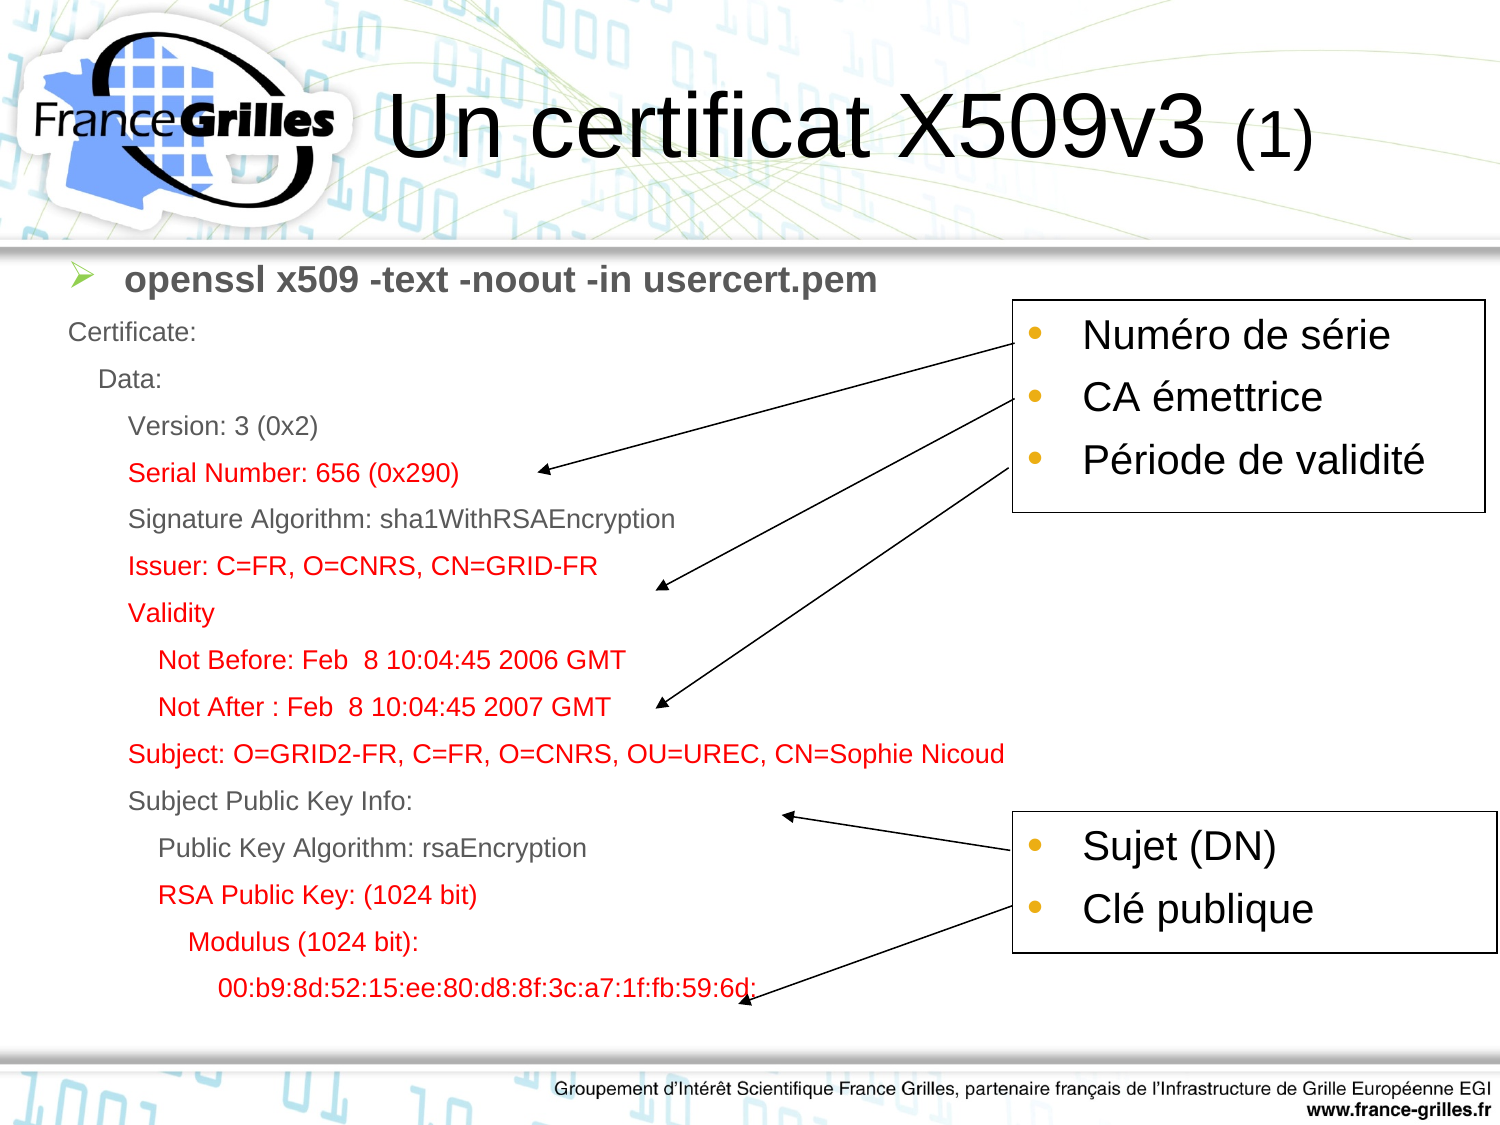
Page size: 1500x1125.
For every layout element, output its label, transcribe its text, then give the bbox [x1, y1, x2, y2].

list openssl x509 -text -noout -in usercert.pem Certificate: Data: Version: 3 (0x2) Serial Number: 656 (0x290) Signature Algorithm: sha1WithRSAEncryption Issuer: C=FR, O=CNRS, CN=GRID-FR Validity Not Before: Feb 8 10:04:45 2006 GMT Not After : Feb 8 10:04:45 2007 GMT Subject: O=GRID2-FR, C=FR, O=CNRS, OU=UREC, CN=Sophie Nicoud Subject Public Key Info: Public Key Algorithm: rsaEncryption RSA Public Key: (1024 bit) Modulus (1024 bit): 00:b9:8d:52:15:ee:80:d8:8f:3c:a7:1f:fb:59:6d: [53, 250, 1459, 1067]
text_box Sujet (DN) Clé publique [1012, 811, 1497, 954]
title Un certificat X509v3 (1) [372, 7, 1459, 244]
text_box Numéro de série CA émettrice Période de validité [1012, 299, 1486, 513]
picture [0, 0, 1500, 1125]
